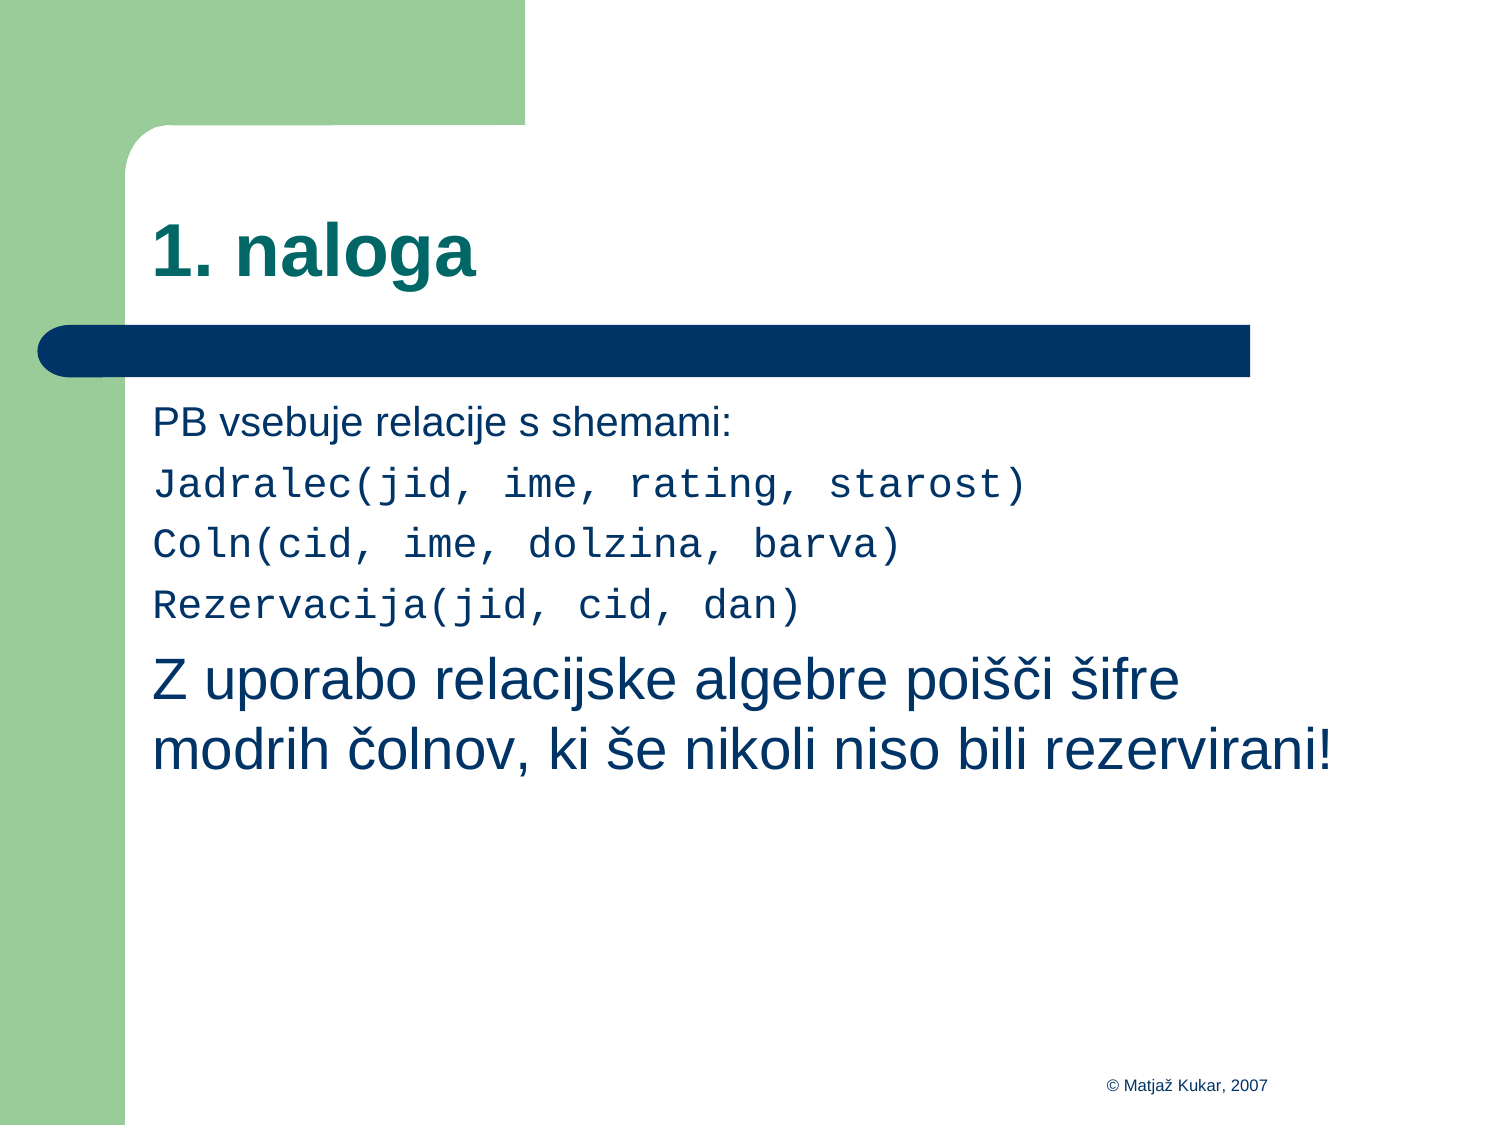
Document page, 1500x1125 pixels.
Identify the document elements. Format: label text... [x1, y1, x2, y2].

title 1. naloga [136, 136, 1414, 301]
list PB vsebuje relacije s shemami: Jadralec(jid, ime, rating, starost) Coln(cid, ime, dolzina, barva) Rezervacija(jid, cid, dan) Z uporabo relacijske algebre poišči šifre modrih čolnov, ki še nikoli niso bili rezervirani! [137, 387, 1400, 999]
text_box © Matjaž Kukar, 2007 [949, 1025, 1426, 1103]
